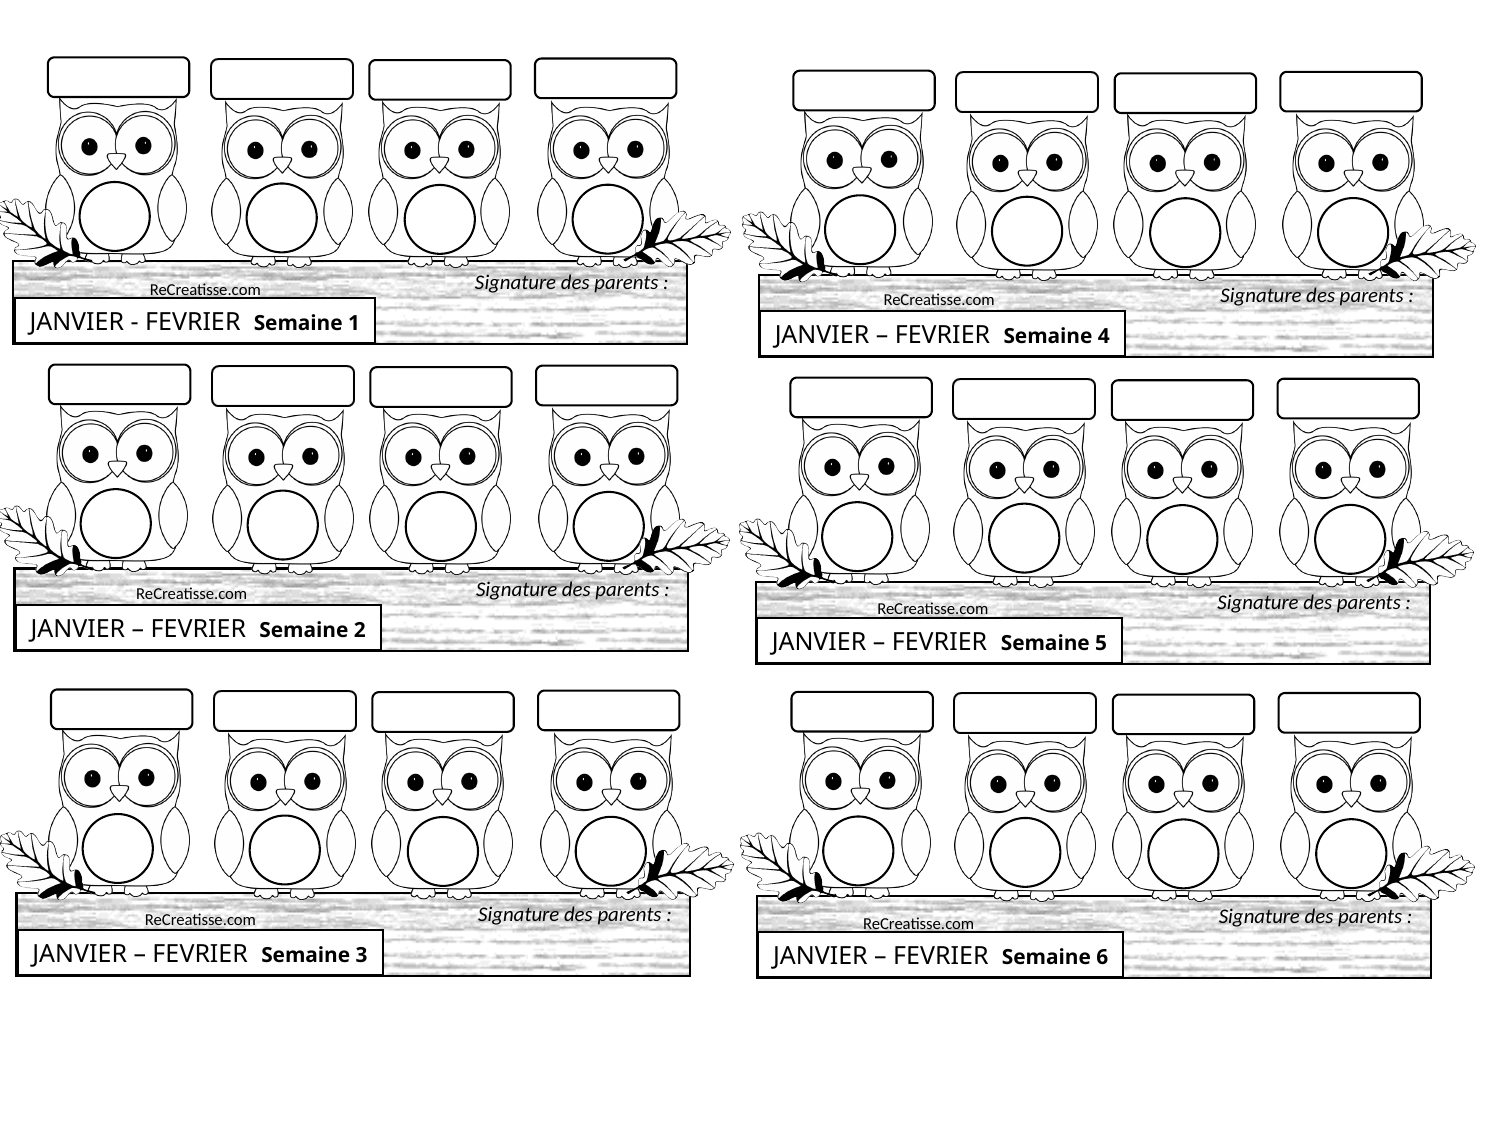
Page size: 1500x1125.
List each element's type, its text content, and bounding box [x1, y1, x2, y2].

text_box [534, 58, 677, 99]
text_box ReCreatisse.com [869, 282, 1010, 317]
text_box [370, 367, 512, 407]
text_box [247, 490, 318, 560]
text_box Signature des parents : [461, 568, 661, 608]
picture [1280, 734, 1484, 941]
text_box [1112, 694, 1255, 735]
text_box [1114, 73, 1257, 113]
text_box [1277, 378, 1419, 419]
picture [1282, 113, 1485, 320]
text_box JANVIER – FEVRIER Semaine 3 [18, 930, 383, 975]
text_box [13, 261, 687, 344]
picture [368, 100, 510, 268]
text_box [372, 692, 514, 732]
text_box [757, 896, 1431, 978]
text_box ReCreatisse.com [121, 575, 263, 611]
picture [0, 96, 187, 271]
picture [1112, 734, 1254, 903]
text_box JANVIER – FEVRIER Semaine 4 [760, 311, 1125, 356]
text_box Signature des parents : [1203, 581, 1404, 621]
picture [1113, 113, 1256, 281]
picture [0, 729, 190, 904]
text_box [1147, 505, 1218, 575]
text_box [538, 690, 680, 731]
text_box [791, 691, 933, 732]
text_box [1148, 819, 1219, 889]
text_box [1278, 693, 1420, 733]
text_box ReCreatisse.com [135, 272, 276, 307]
text_box [572, 184, 643, 254]
text_box ReCreatisse.com [130, 901, 272, 936]
text_box [249, 815, 320, 885]
text_box [989, 503, 1060, 573]
text_box JANVIER – FEVRIER Semaine 5 [757, 618, 1122, 663]
text_box [990, 817, 1061, 887]
picture [538, 407, 930, 614]
picture [1279, 420, 1483, 627]
text_box [407, 817, 478, 886]
picture [1111, 420, 1253, 588]
picture [213, 690, 357, 900]
text_box [536, 365, 678, 406]
picture [210, 58, 354, 268]
picture [369, 407, 511, 575]
text_box ReCreatisse.com [862, 591, 1004, 626]
text_box ReCreatisse.com [848, 905, 990, 940]
text_box [246, 183, 317, 253]
text_box [827, 502, 893, 572]
text_box [16, 893, 690, 976]
text_box [1315, 504, 1386, 574]
text_box [48, 364, 191, 405]
text_box [830, 195, 896, 265]
picture [540, 731, 931, 939]
text_box Signature des parents : [463, 893, 665, 933]
text_box JANVIER - FEVRIER Semaine 1 [15, 298, 375, 343]
picture [211, 365, 355, 575]
text_box [1316, 819, 1387, 889]
text_box JANVIER – FEVRIER Semaine 6 [758, 932, 1123, 977]
picture [952, 378, 1096, 588]
text_box [88, 814, 153, 883]
text_box [759, 275, 1433, 357]
text_box [1280, 71, 1422, 112]
text_box [756, 582, 1430, 664]
text_box Signature des parents : [1204, 895, 1405, 935]
text_box [790, 377, 932, 418]
text_box [573, 491, 644, 561]
text_box [1318, 198, 1389, 267]
text_box [1150, 198, 1221, 268]
text_box [575, 816, 646, 886]
text_box [14, 569, 688, 651]
text_box Signature des parents : [1205, 274, 1407, 314]
picture [537, 100, 933, 306]
picture [955, 71, 1099, 281]
picture [371, 732, 513, 900]
text_box [86, 489, 151, 559]
text_box [829, 816, 894, 886]
text_box [85, 182, 150, 251]
text_box [51, 689, 193, 730]
text_box [47, 57, 190, 98]
text_box [1111, 380, 1254, 420]
picture [953, 693, 1097, 903]
text_box JANVIER – FEVRIER Semaine 2 [16, 605, 381, 650]
picture [0, 404, 188, 579]
text_box [992, 196, 1063, 266]
text_box [405, 492, 476, 561]
text_box Signature des parents : [460, 261, 662, 301]
text_box [369, 60, 511, 100]
text_box [404, 184, 475, 254]
text_box [793, 70, 935, 111]
